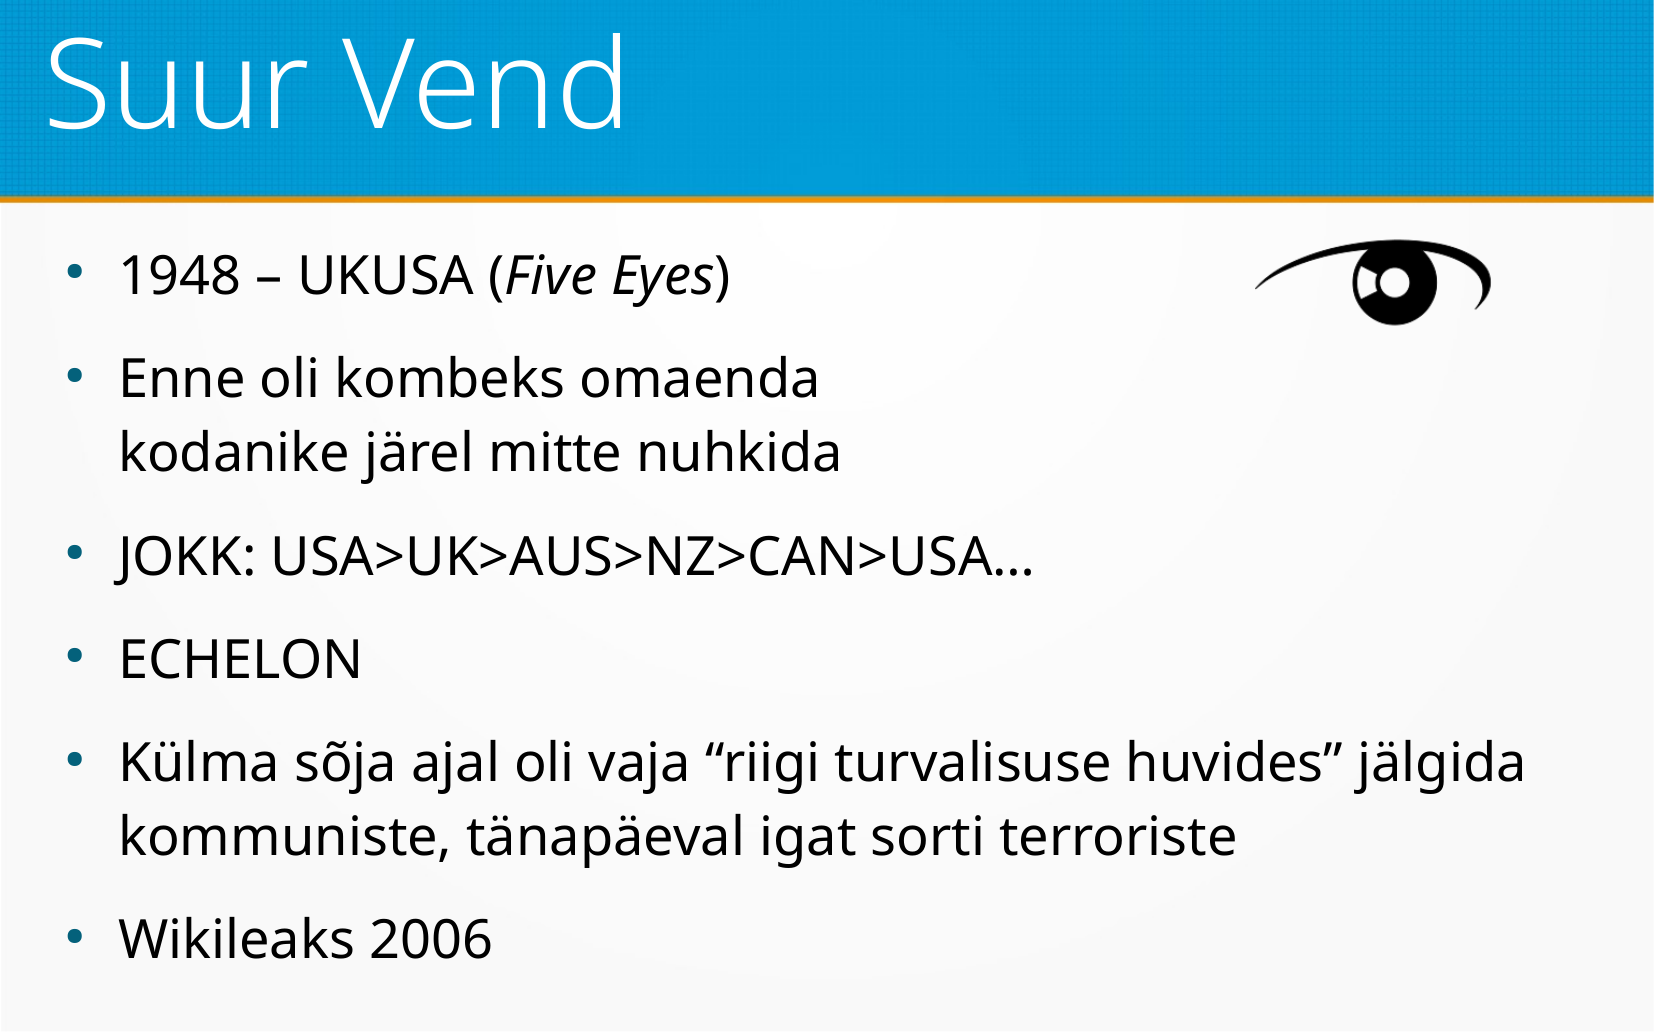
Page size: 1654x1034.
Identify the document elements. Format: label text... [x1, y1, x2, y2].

list 1948 – UKUSA (Five Eyes) Enne oli kombeks omaenda kodanike järel mitte nuhkida JOKK: USA>UK>AUS>NZ>CAN>USA… ECHELON Külma sõja ajal oli vaja “riigi turvalisuse huvides” jälgida kommuniste, tänapäeval igat sorti terroriste Wikileaks 2006 [47, 236, 1607, 1002]
picture [0, 195, 1654, 1034]
title Suur Vend [43, 0, 1619, 166]
